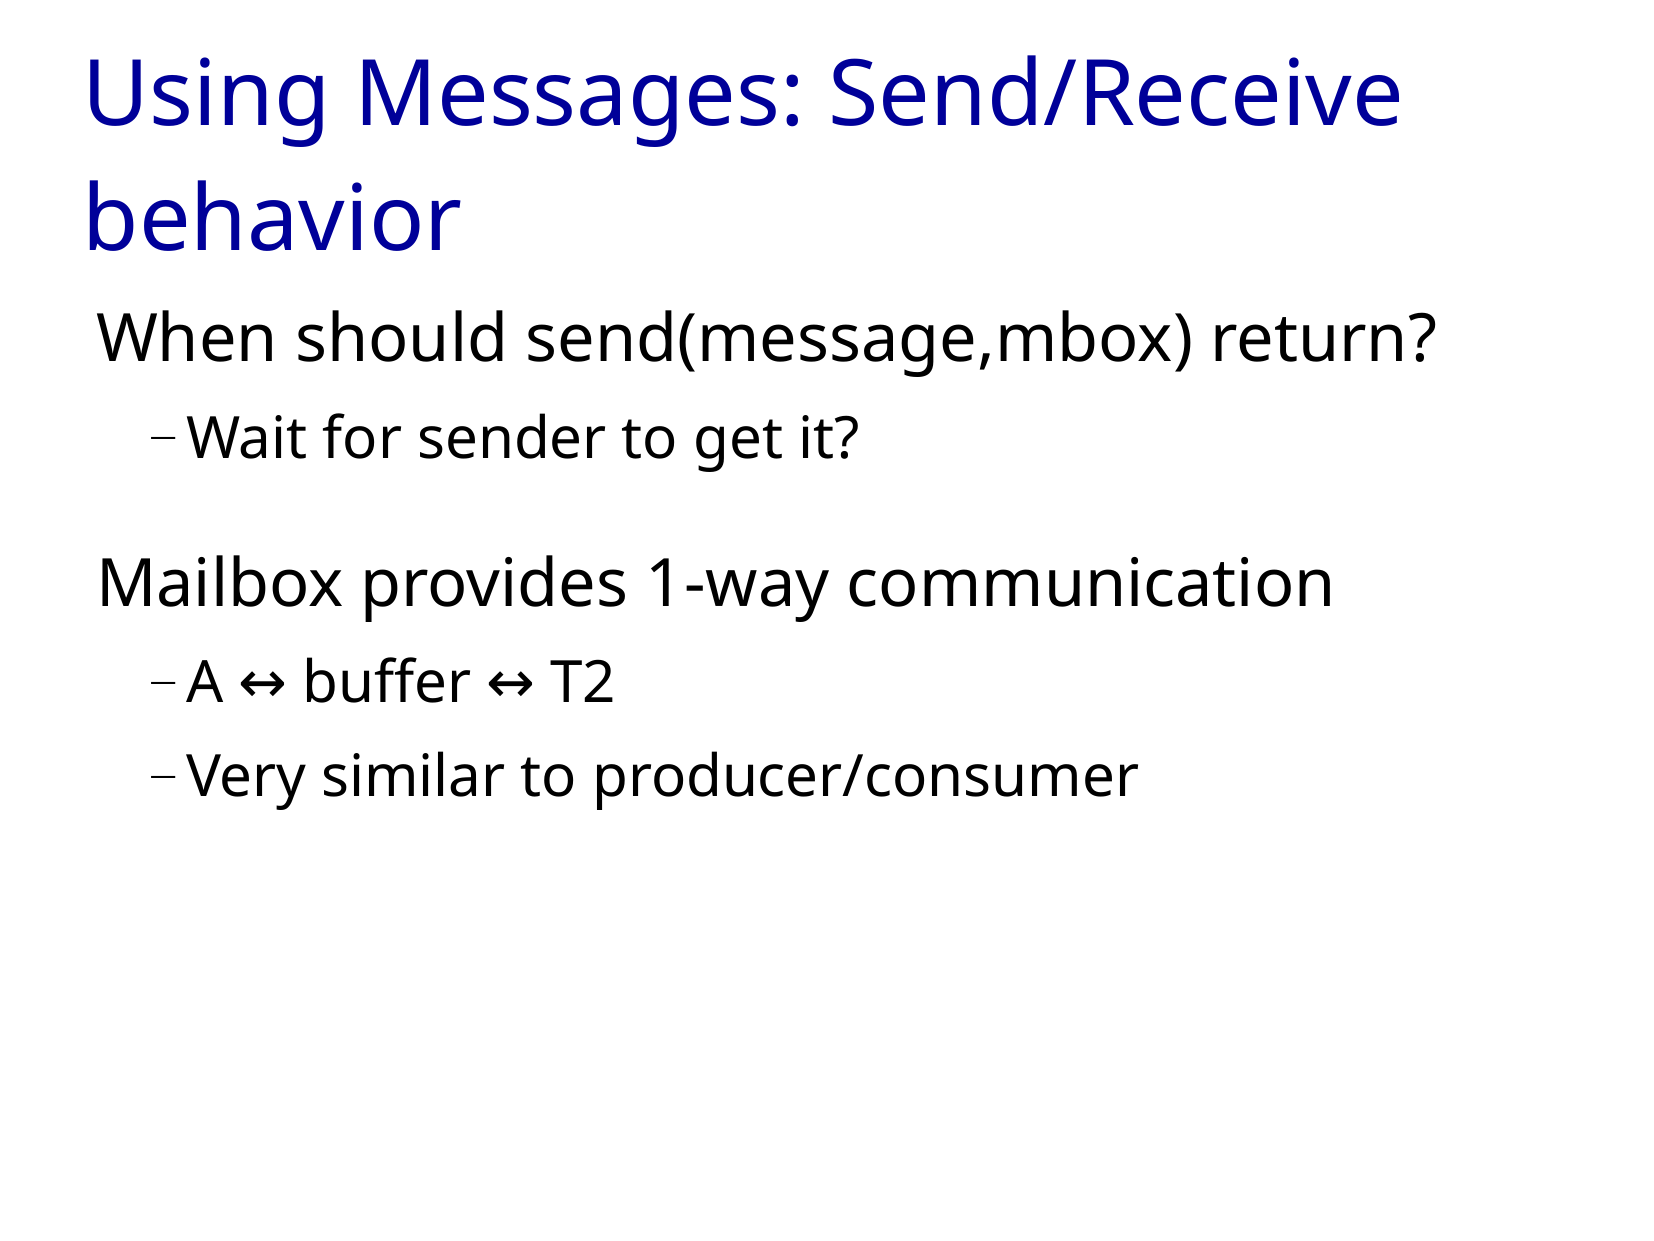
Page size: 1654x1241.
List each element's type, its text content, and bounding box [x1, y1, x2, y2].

list When should send(message,mbox) return? Wait for sender to get it? Mailbox provides 1-way communication A ↔ buffer ↔ T2 Very similar to producer/consumer [60, 290, 1571, 1096]
title Using Messages: Send/Receive behavior [82, 49, 1571, 257]
